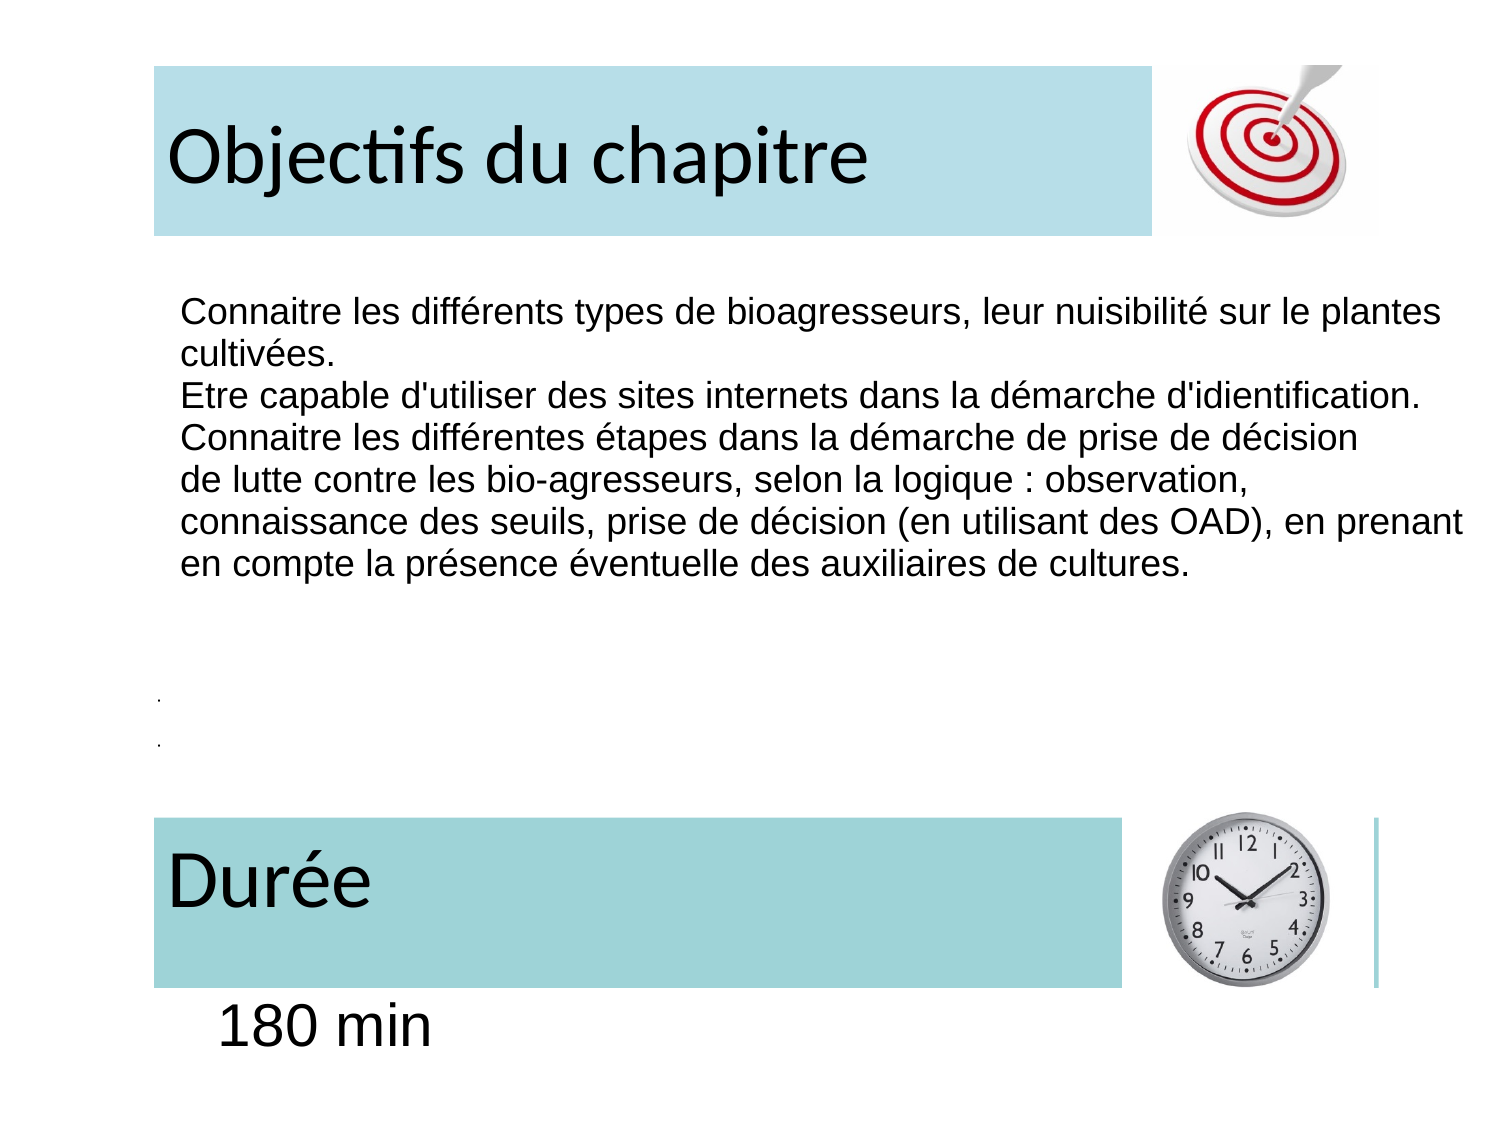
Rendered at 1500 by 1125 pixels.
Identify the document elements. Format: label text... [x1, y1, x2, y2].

text_box 180 min [170, 979, 1061, 1061]
text_box Connaitre les différents types de bioagresseurs, leur nuisibilité sur le plantes cultivées. Etre capable d'utiliser des sites internets dans la démarche d'idientification. Connaitre les différentes étapes dans la démarche de prise de décision de lutte contre les bio-agresseurs, selon la logique : observation, connaissance des seuils, prise de décision (en utilisant des OAD), en prenant en compte la présence éventuelle des auxiliaires de cultures. [165, 283, 1489, 593]
text_box Durée [154, 817, 1122, 988]
text_box Objectifs du chapitre [154, 66, 1152, 236]
picture [1122, 812, 1374, 988]
picture [1152, 65, 1379, 236]
text_box Durée [1374, 817, 1379, 988]
